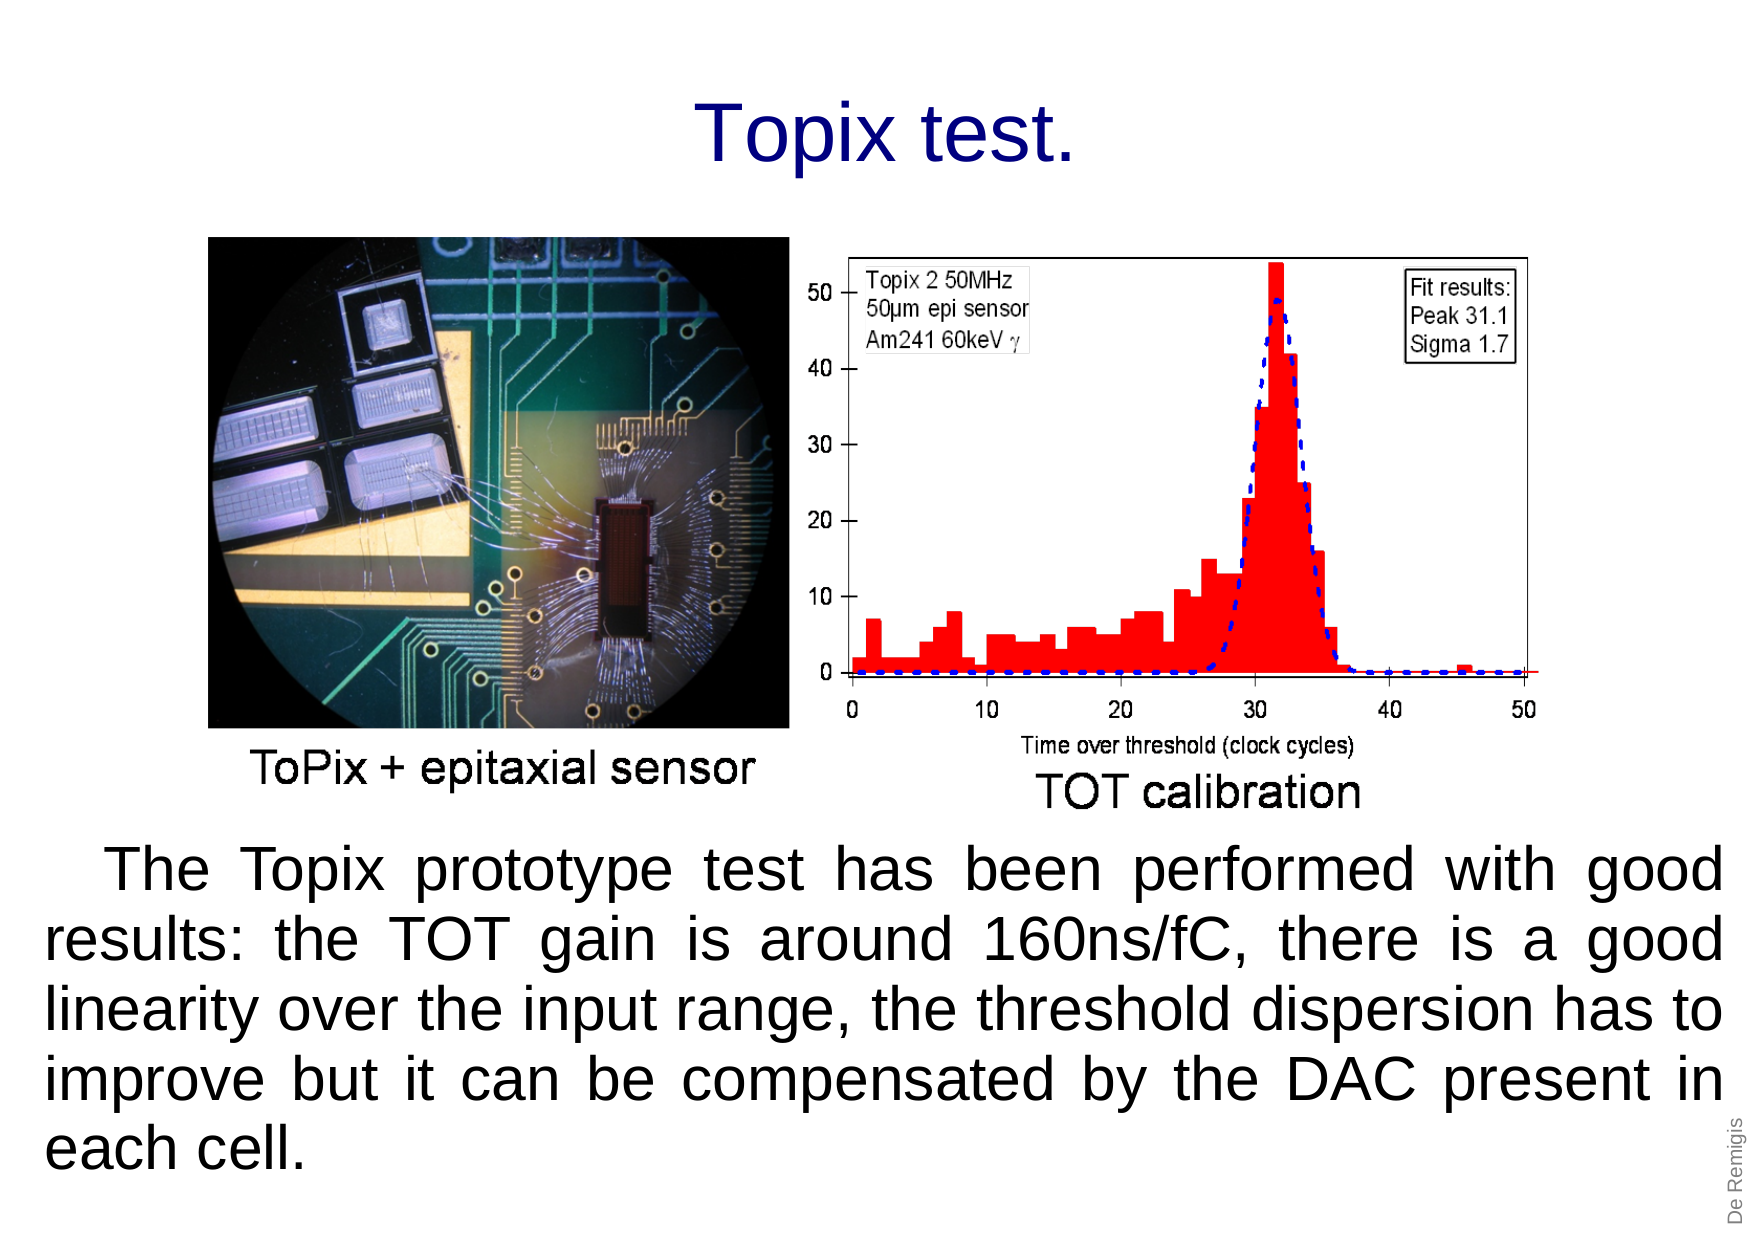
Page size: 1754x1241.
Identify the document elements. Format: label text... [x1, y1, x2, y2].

title Topix test. [29, 29, 1743, 236]
picture [207, 236, 1547, 827]
text_box The Topix prototype test has been performed with good results: the TOT gain is around 160ns/fC, there is a good linearity over the input range, the threshold dispersion has to improve but it can be compensated by the DAC present in each cell. [29, 826, 1743, 1211]
